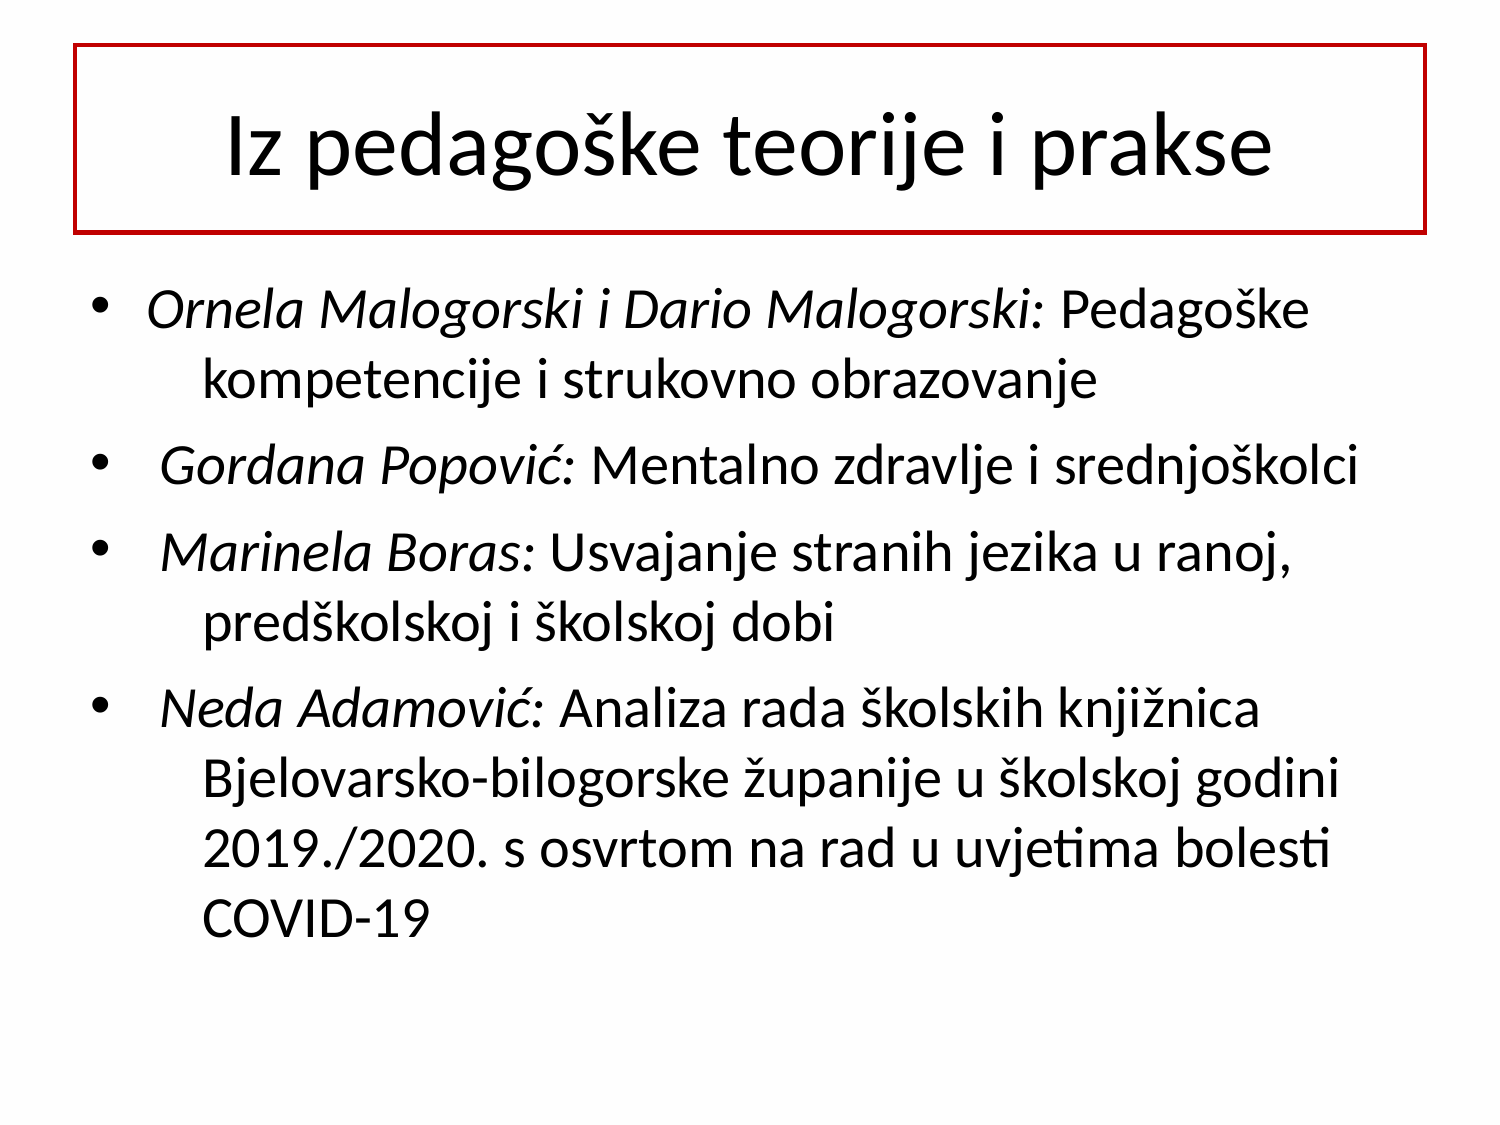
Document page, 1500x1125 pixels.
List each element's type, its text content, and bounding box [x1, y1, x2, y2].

list Ornela Malogorski i Dario Malogorski: Pedagoške kompetencije i strukovno obrazovanje Gordana Popović: Mentalno zdravlje i srednjoškolci Marinela Boras: Usvajanje stranih jezika u ranoj, predškolskoj i školskoj dobi Neda Adamović: Analiza rada školskih knjižnica Bjelovarsko-bilogorske županije u školskoj godini 2019./2020. s osvrtom na rad u uvjetima bolesti COVID-19 [75, 262, 1426, 1005]
title Iz pedagoške teorije i prakse [75, 45, 1426, 233]
